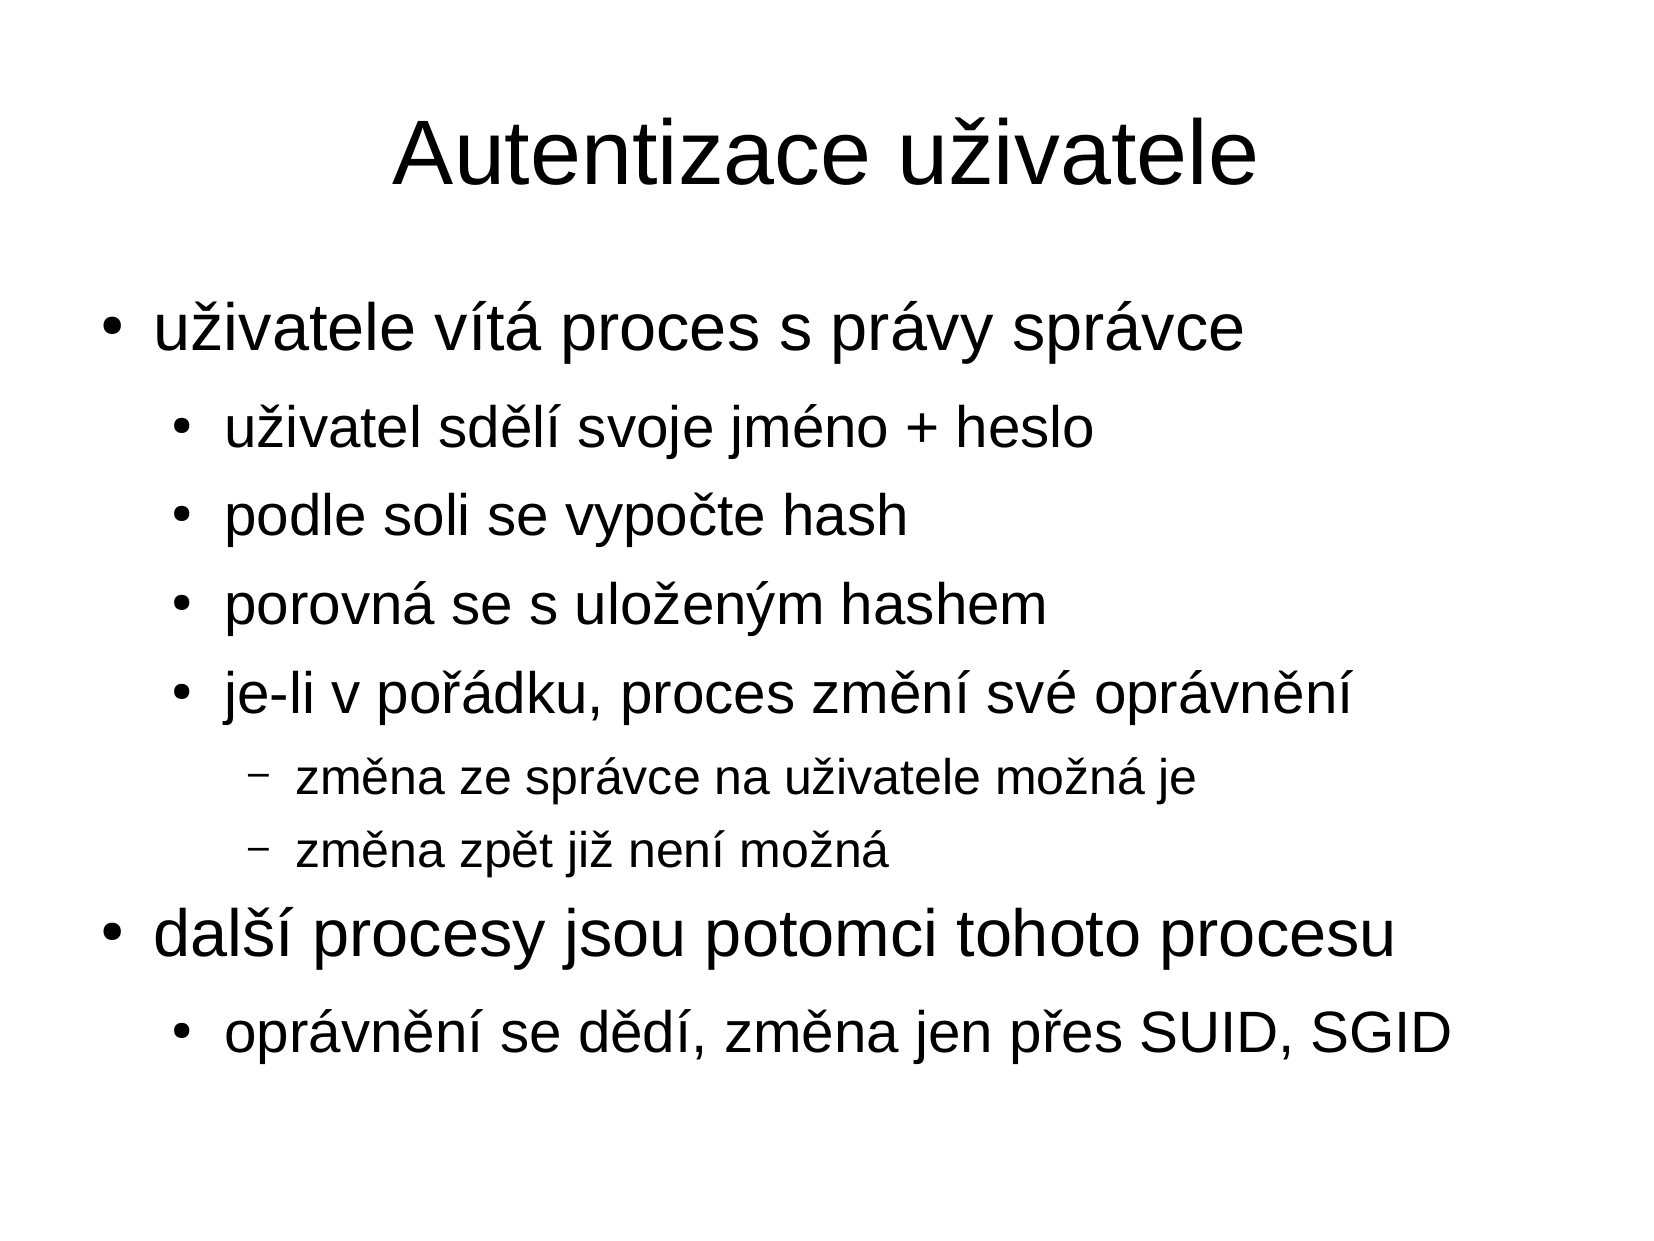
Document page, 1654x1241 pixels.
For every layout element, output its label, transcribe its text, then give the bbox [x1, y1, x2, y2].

title Autentizace uživatele [82, 49, 1571, 257]
list uživatele vítá proces s právy správce uživatel sdělí svoje jméno + heslo podle soli se vypočte hash porovná se s uloženým hashem je-li v pořádku, proces změní své oprávnění změna ze správce na uživatele možná je změna zpět již není možná další procesy jsou potomci tohoto procesu oprávnění se dědí, změna jen přes SUID, SGID [82, 290, 1571, 1109]
